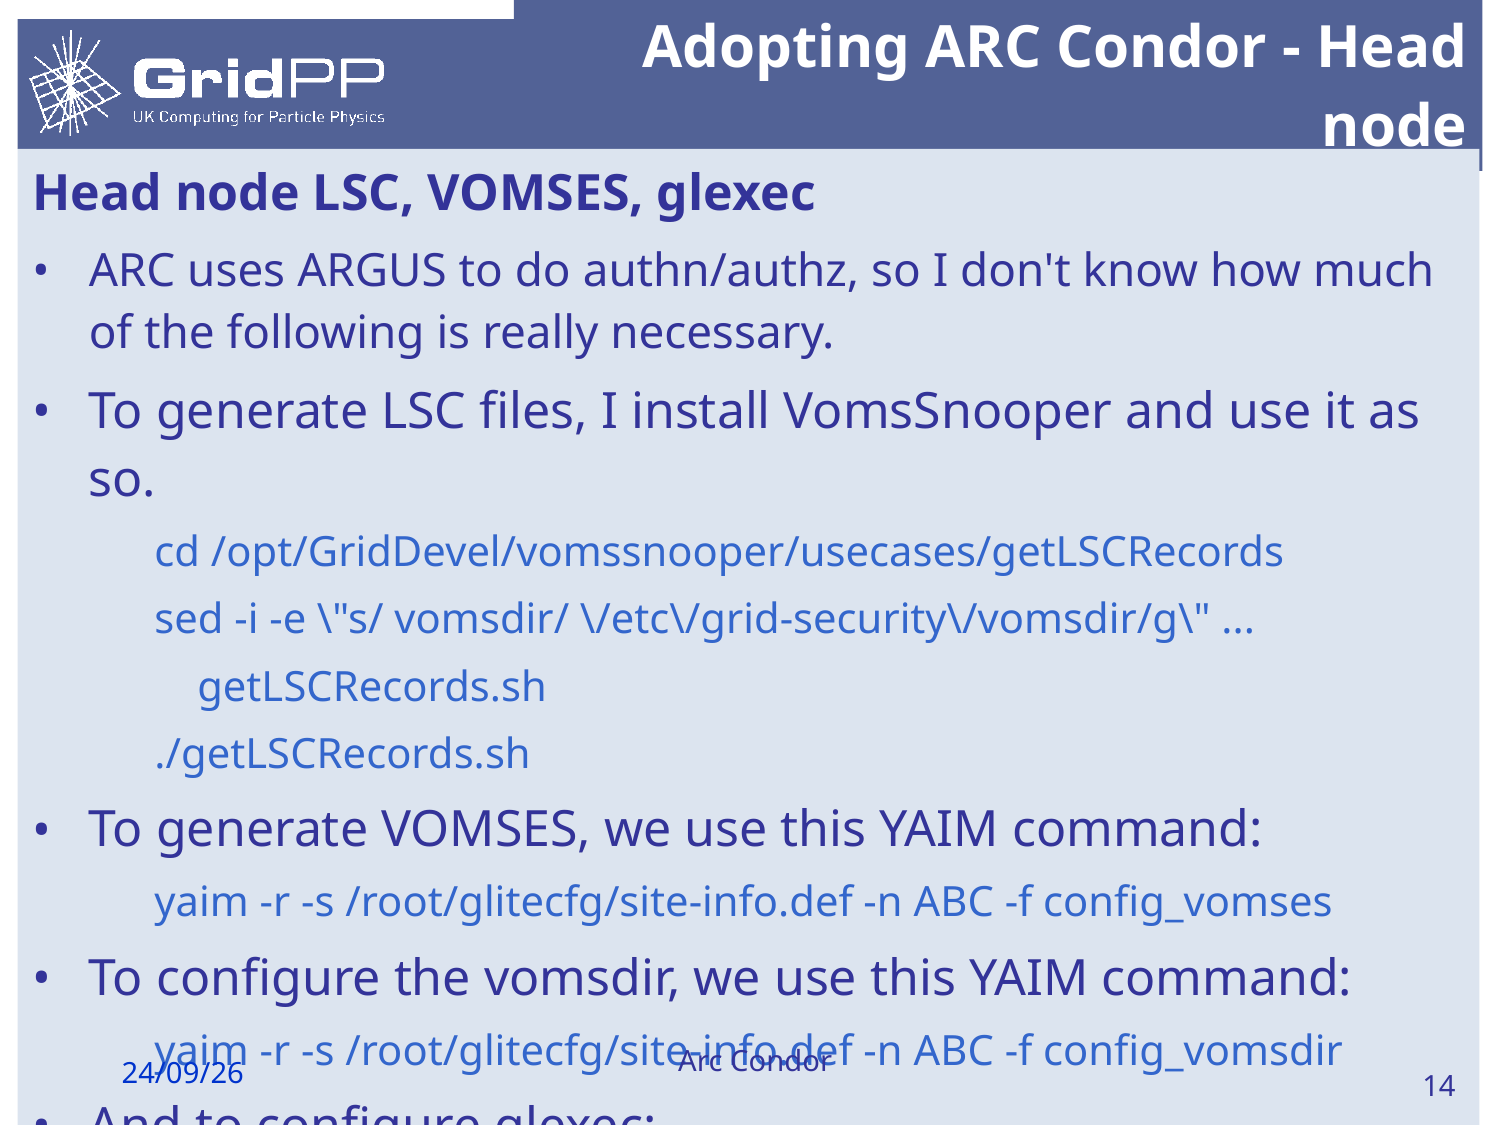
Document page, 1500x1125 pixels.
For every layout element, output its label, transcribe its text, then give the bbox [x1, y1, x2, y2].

text_box <number> [1388, 1059, 1471, 1094]
text_box 02/03/16 [29, 1046, 337, 1095]
title Adopting ARC Condor - Head node [513, 19, 1483, 149]
list Head node LSC, VOMSES, glexec ARC uses ARGUS to do authn/authz, so I don't know how much of the following is really necessary. To generate LSC files, I install VomsSnooper and use it as so. cd /opt/GridDevel/vomssnooper/usecases/getLSCRecords sed -i -e \"s/ vomsdir/ \/etc\/grid-security\/vomsdir/g\" ... getLSCRecords.sh ./getLSCRecords.sh To generate VOMSES, we use this YAIM command: yaim -r -s /root/glitecfg/site-info.def -n ABC -f config_vomses To configure the vomsdir, we use this YAIM command: yaim -r -s /root/glitecfg/site-info.def -n ABC -f config_vomsdir And to configure glexec: yaim -c -s /root/glitecfg/site-info.def -n GLEXEC_wn [17, 148, 1480, 1098]
picture [29, 30, 384, 136]
text_box Arc Condor [536, 1034, 975, 1094]
